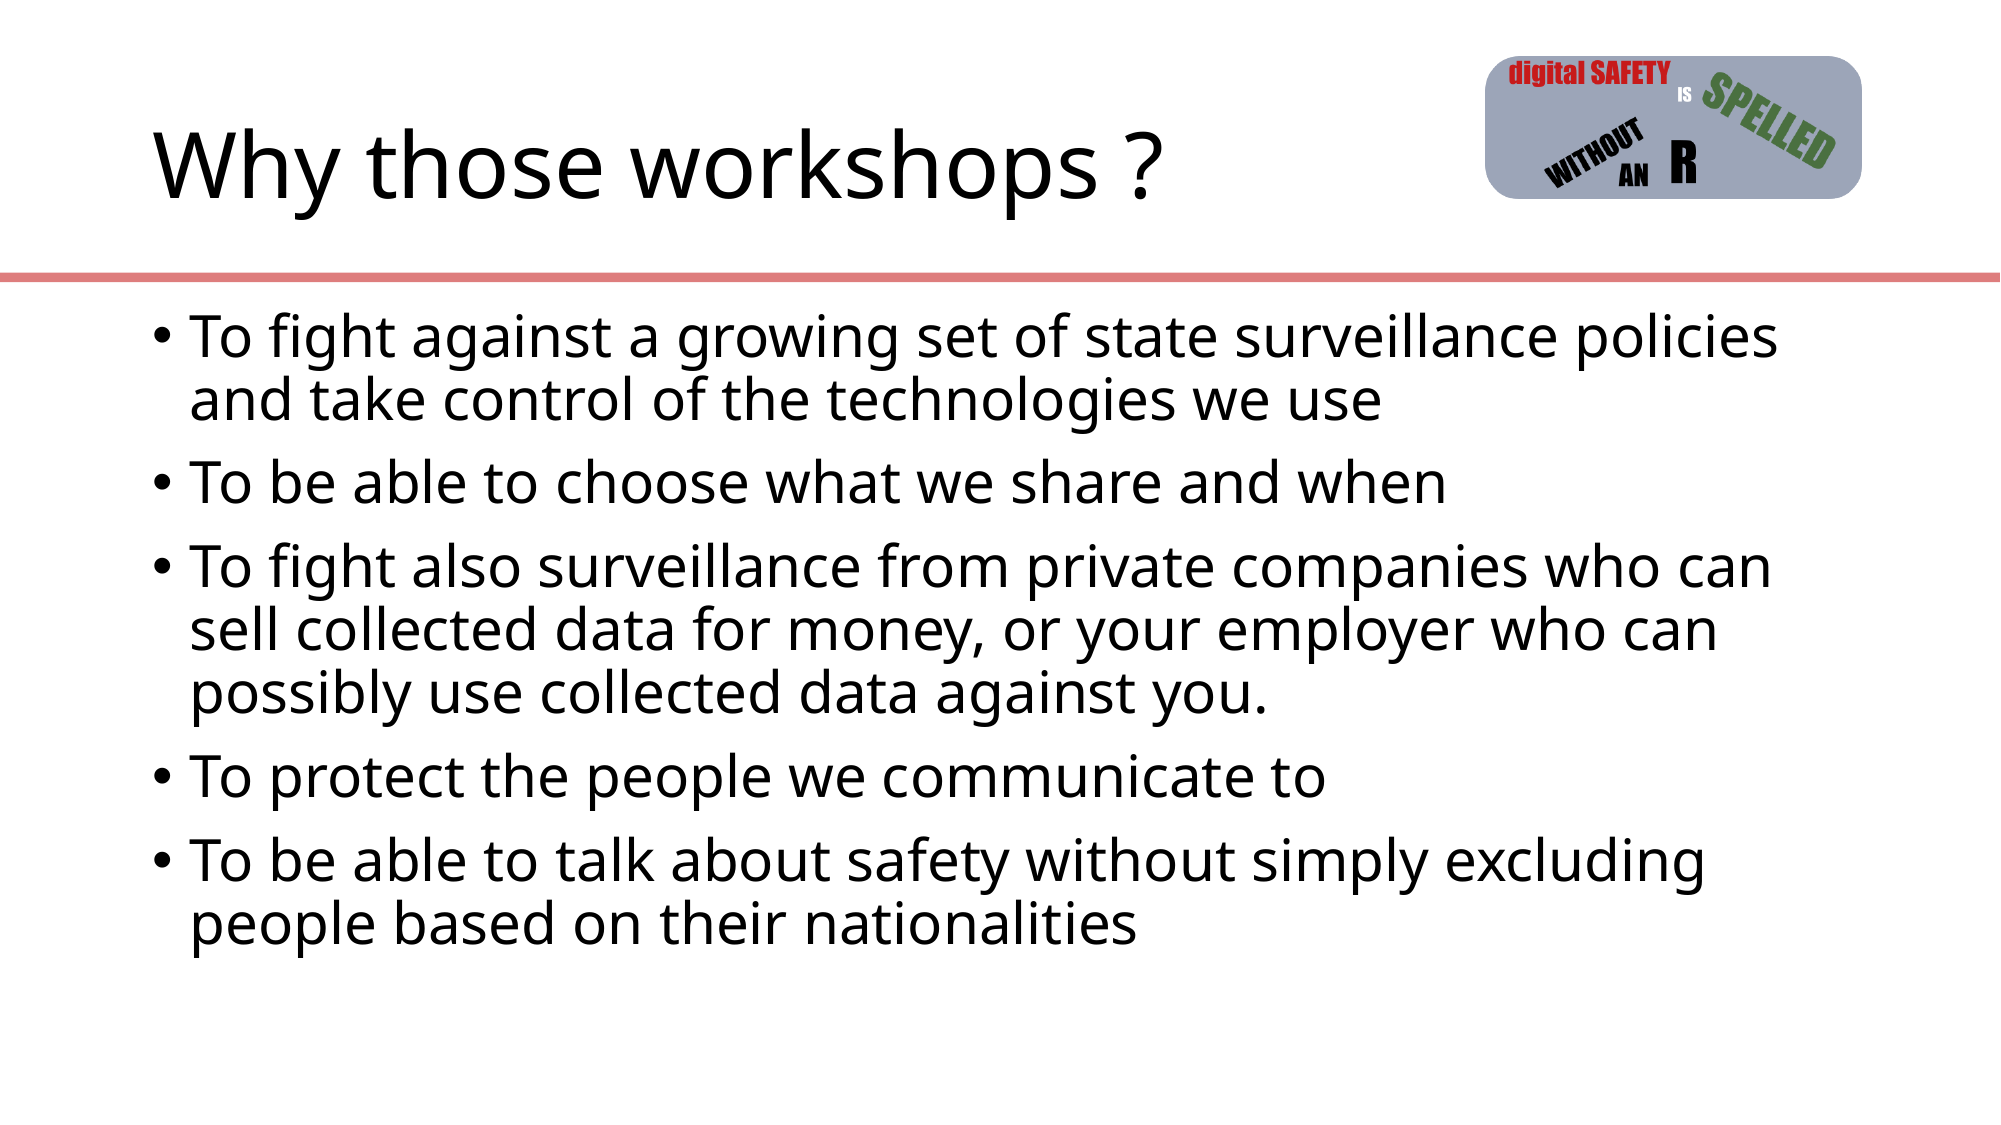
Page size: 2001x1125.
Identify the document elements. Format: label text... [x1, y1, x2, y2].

list To fight against a growing set of state surveillance policies and take control of the technologies we use To be able to choose what we share and when To fight also surveillance from private companies who can sell collected data for money, or your employer who can possibly use collected data against you. To protect the people we communicate to To be able to talk about safety without simply excluding people based on their nationalities [137, 299, 1863, 1014]
title Why those workshops ? [137, 59, 1863, 278]
